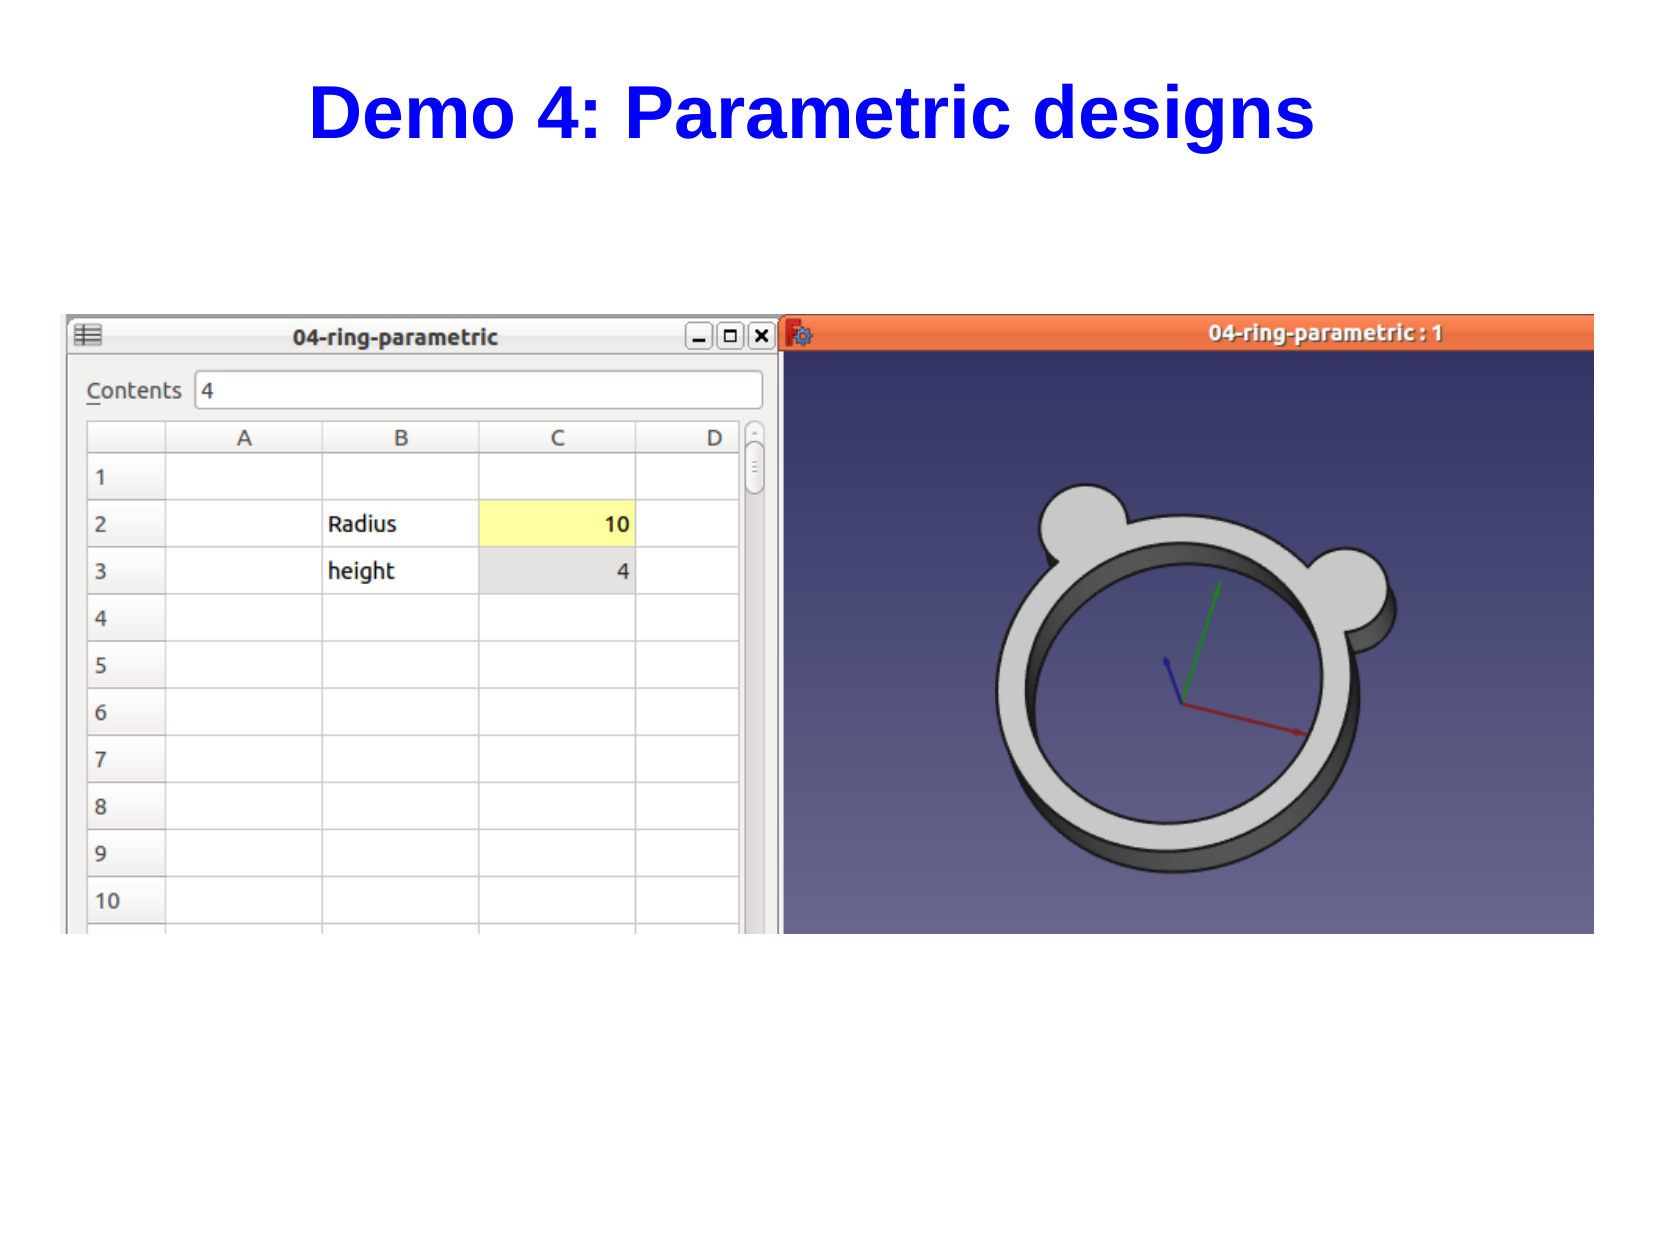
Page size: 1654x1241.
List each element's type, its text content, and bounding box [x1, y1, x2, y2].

picture [60, 314, 1594, 934]
text_box Demo 4: Parametric designs [64, 60, 1561, 166]
